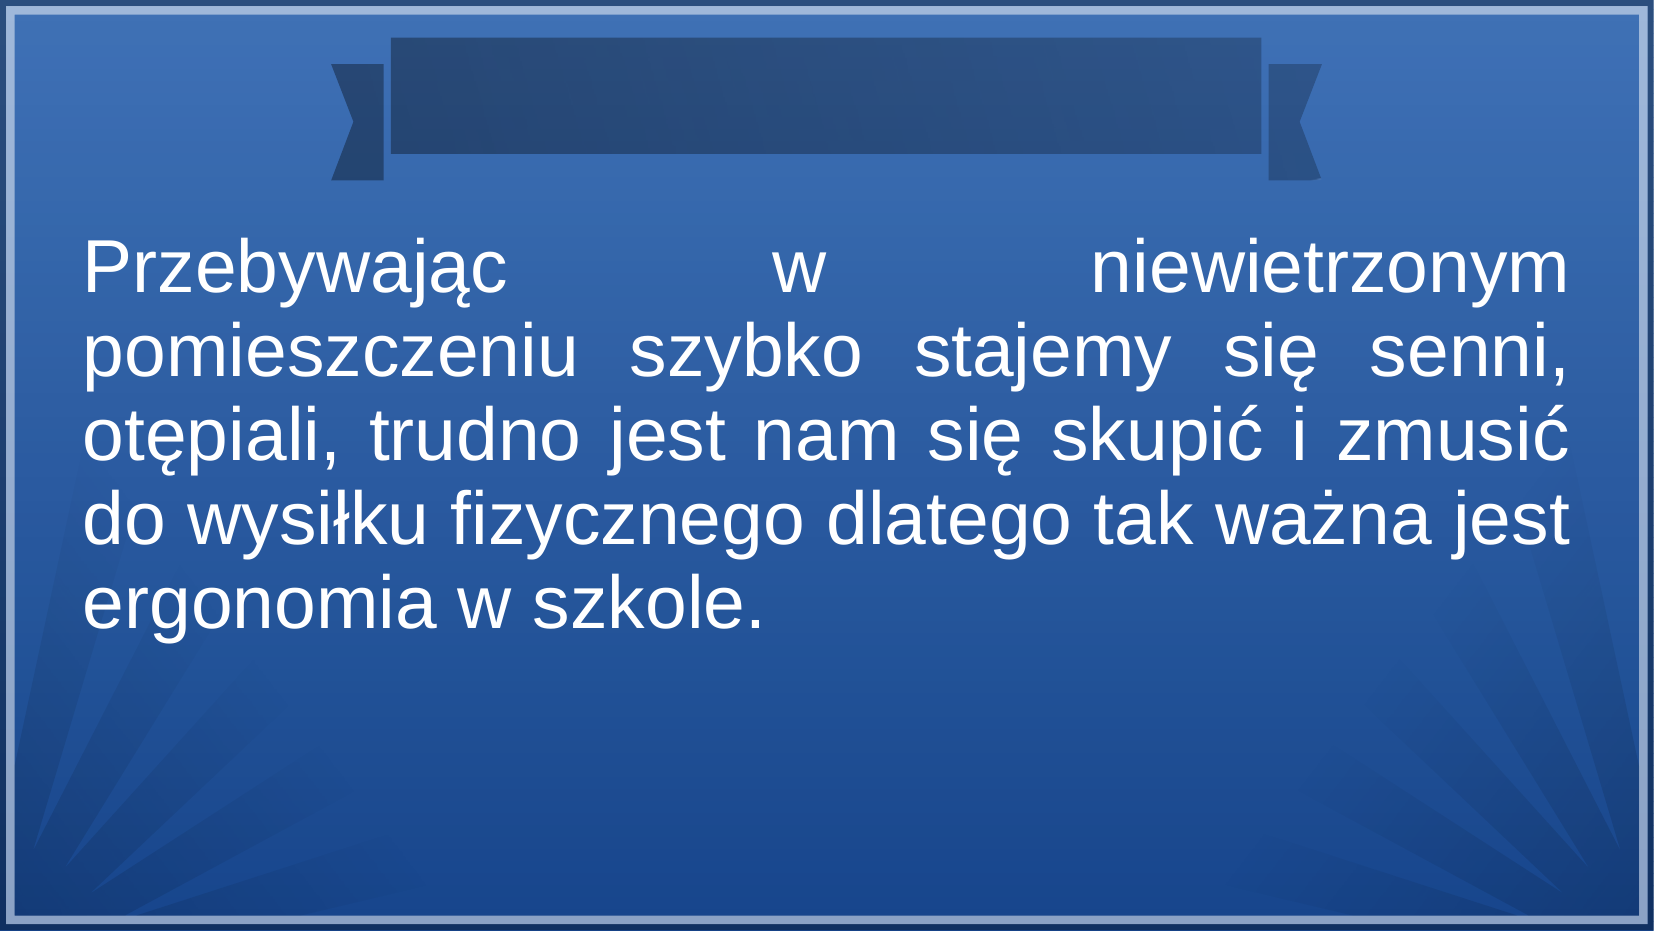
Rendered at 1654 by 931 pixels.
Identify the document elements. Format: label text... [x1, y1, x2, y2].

list Przebywając w niewietrzonym pomieszczeniu szybko stajemy się senni, otępiali, trudno jest nam się skupić i zmusić do wysiłku fizycznego dlatego tak ważna jest ergonomia w szkole. [82, 224, 1571, 848]
